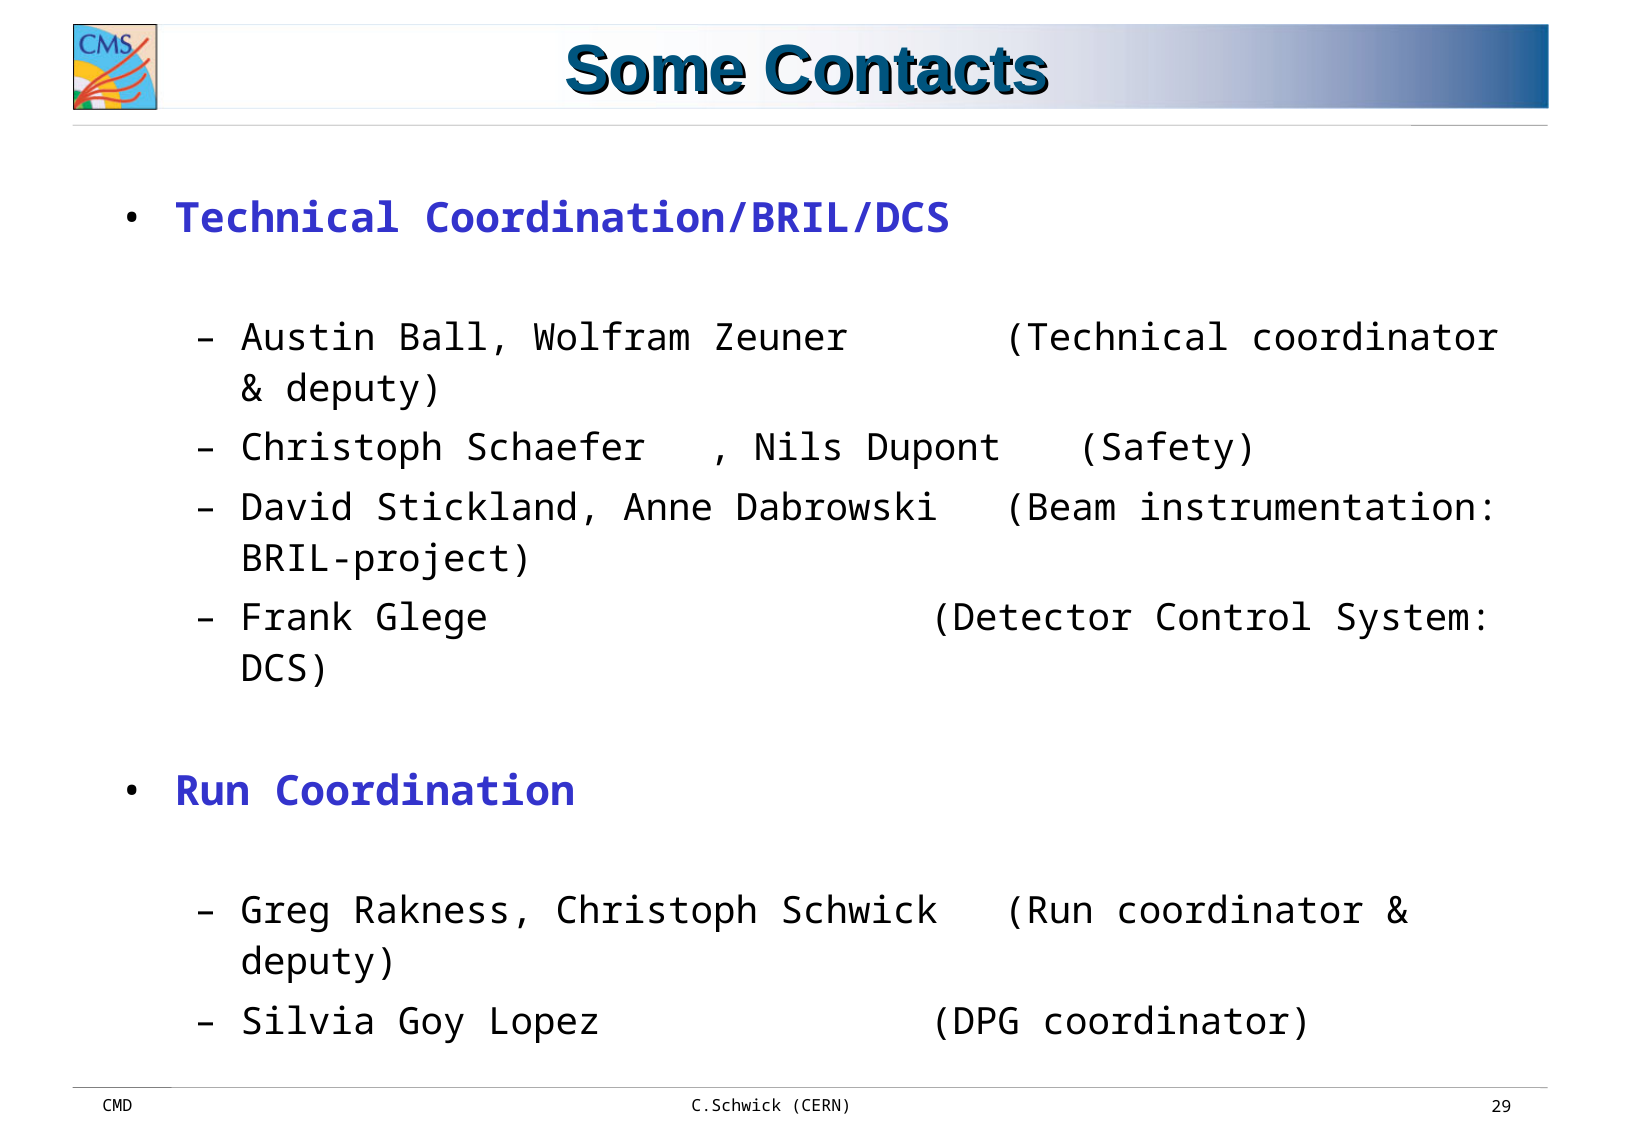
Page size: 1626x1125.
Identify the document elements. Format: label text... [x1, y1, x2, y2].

list Technical Coordination/BRIL/DCS Austin Ball, Wolfram Zeuner (Technical coordinator & deputy) Christoph Schaefer , Nils Dupont (Safety) David Stickland, Anne Dabrowski (Beam instrumentation: BRIL-project) Frank Glege (Detector Control System: DCS) Run Coordination Greg Rakness, Christoph Schwick (Run coordinator & deputy) Silvia Goy Lopez (DPG coordinator) [119, 187, 1507, 841]
picture [72, 24, 152, 110]
title Some Contacts [152, 21, 1462, 117]
picture [1462, 24, 1551, 110]
